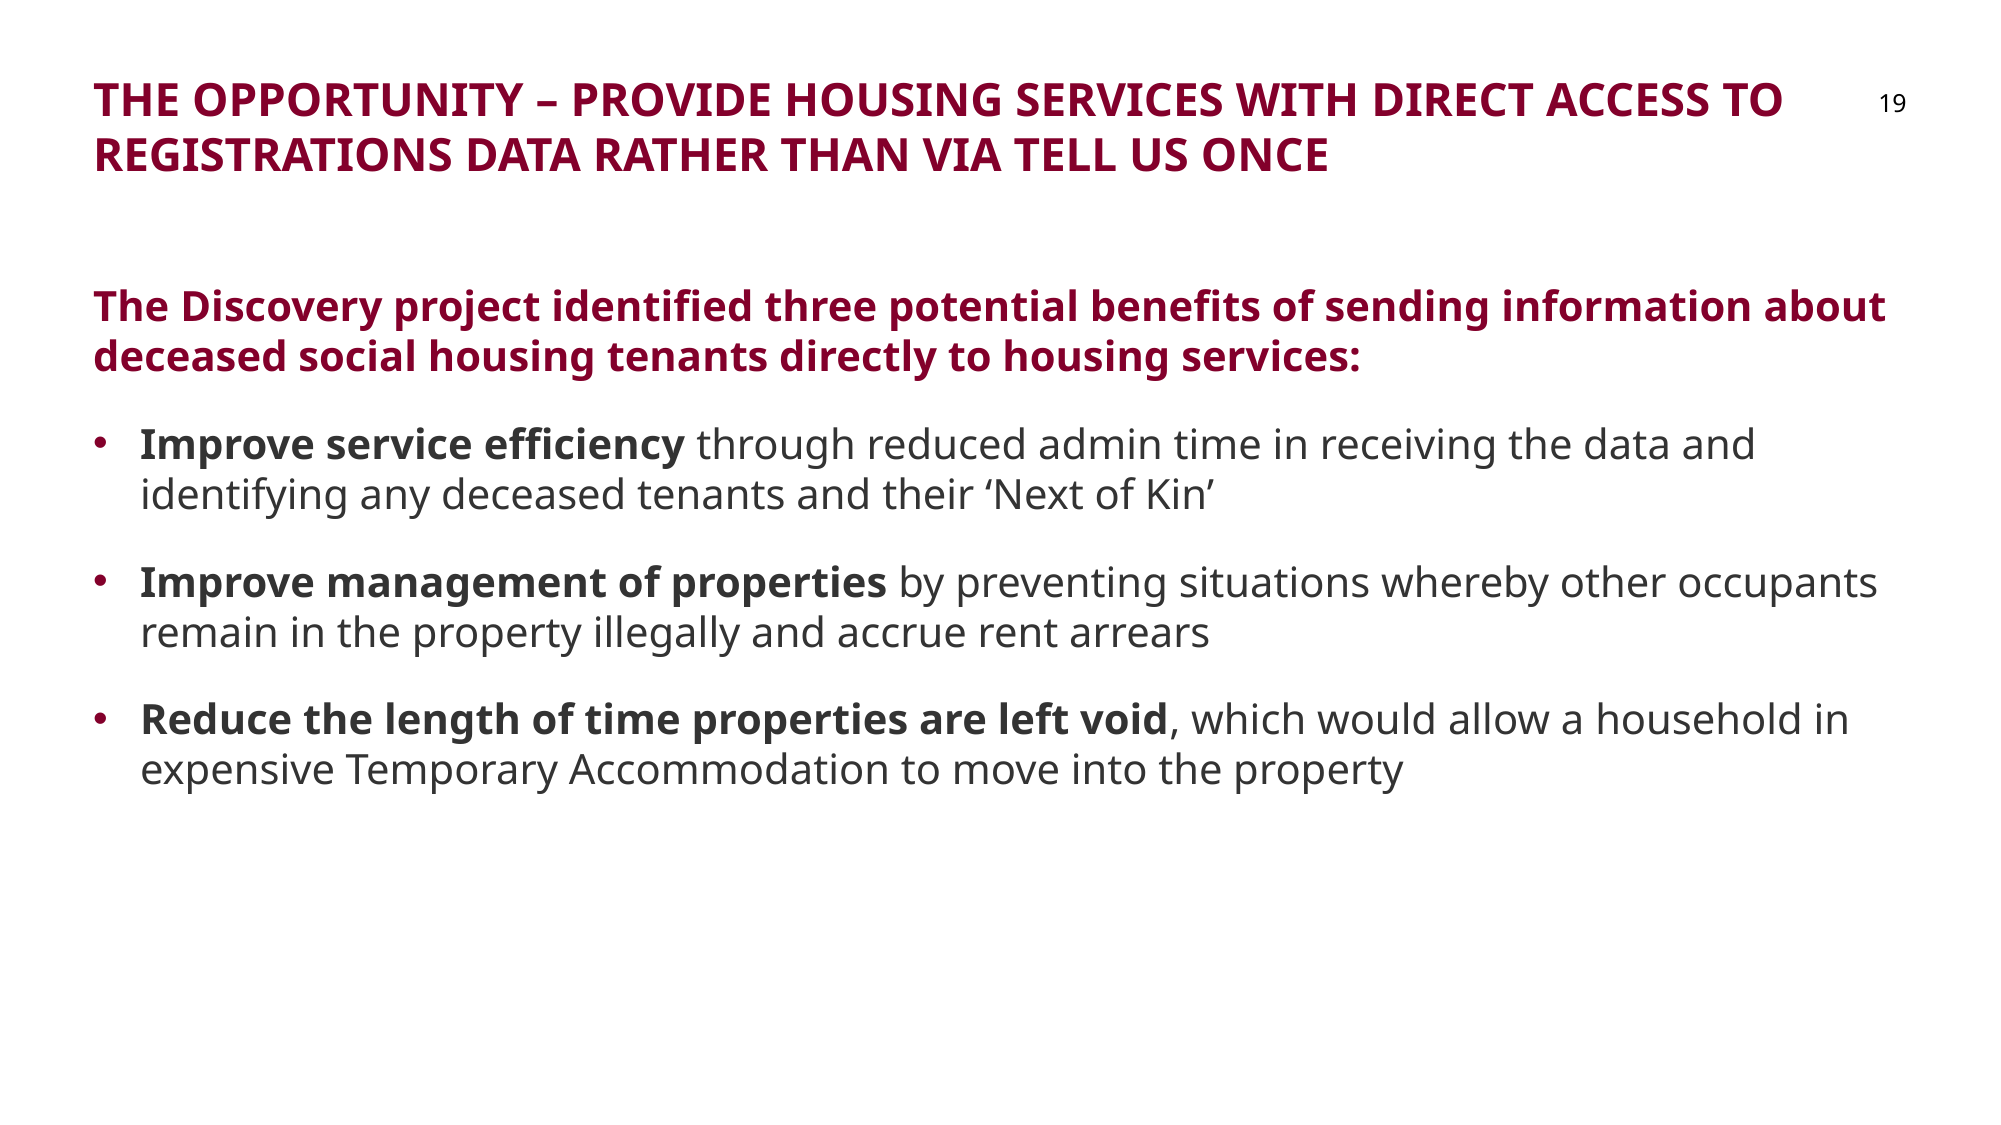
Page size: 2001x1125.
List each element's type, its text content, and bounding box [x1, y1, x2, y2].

list The Discovery project identified three potential benefits of sending information about deceased social housing tenants directly to housing services: Improve service efficiency through reduced admin time in receiving the data and identifying any deceased tenants and their ‘Next of Kin’ Improve management of properties by preventing situations whereby other occupants remain in the property illegally and accrue rent arrears Reduce the length of time properties are left void, which would allow a household in expensive Temporary Accommodation to move into the property [93, 279, 1911, 1080]
title THE OPPORTUNITY – PROVIDE HOUSING SERVICES WITH DIRECT ACCESS TO REGISTRATIONS DATA RATHER THAN VIA TELL US ONCE [93, 70, 1809, 220]
slide_number 1 [1850, 87, 1907, 148]
